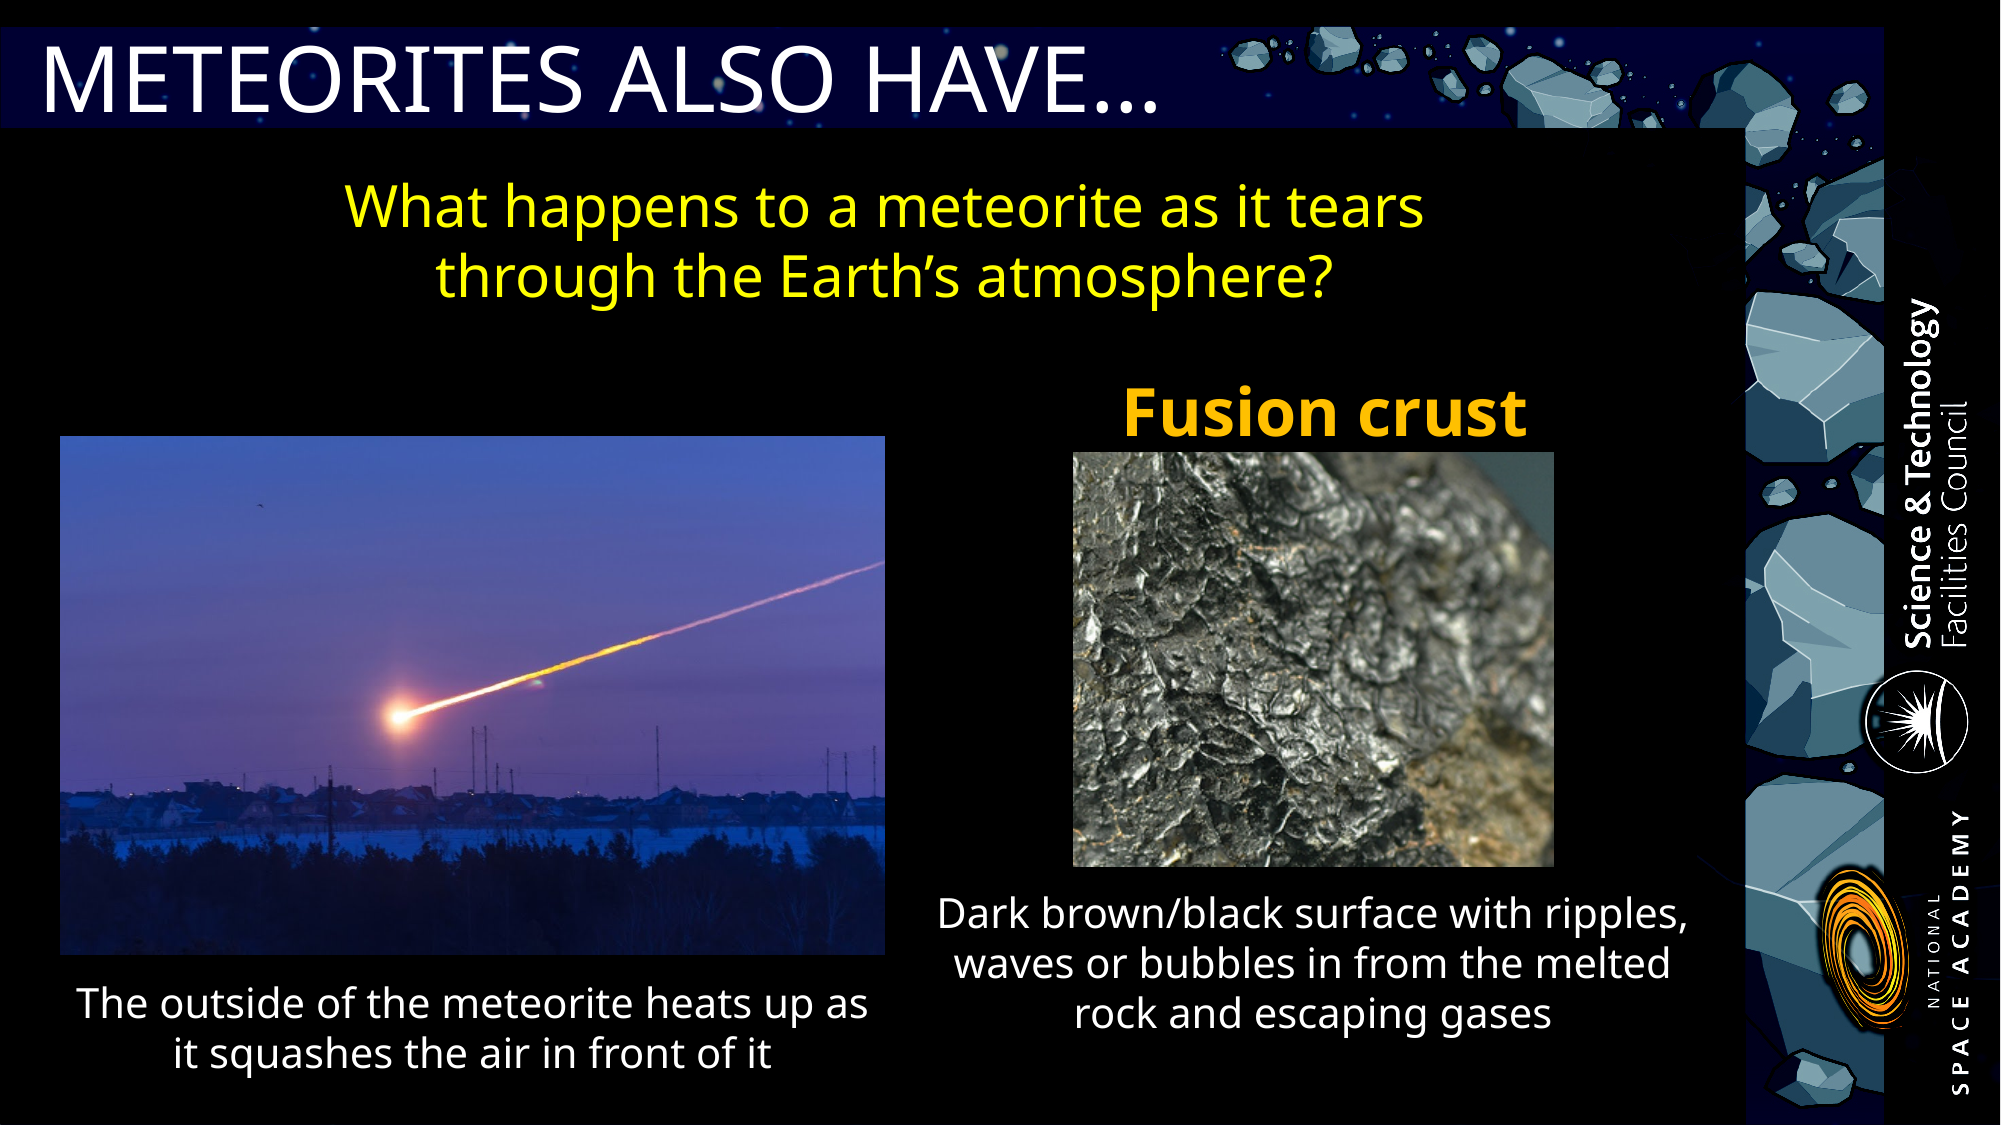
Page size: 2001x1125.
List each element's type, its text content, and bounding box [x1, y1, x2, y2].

text_box Fusion crust [912, 362, 1738, 459]
picture [60, 436, 885, 956]
text_box METEORITES ALSO HAVE… [23, 13, 1172, 141]
text_box What happens to a meteorite as it tears through the Earth’s atmosphere? [216, 161, 1554, 318]
text_box The outside of the meteorite heats up as it squashes the air in front of it [60, 969, 885, 1086]
text_box Dark brown/black surface with ripples, waves or bubbles in from the melted rock and escaping gases [900, 879, 1726, 996]
picture [1073, 459, 1554, 867]
